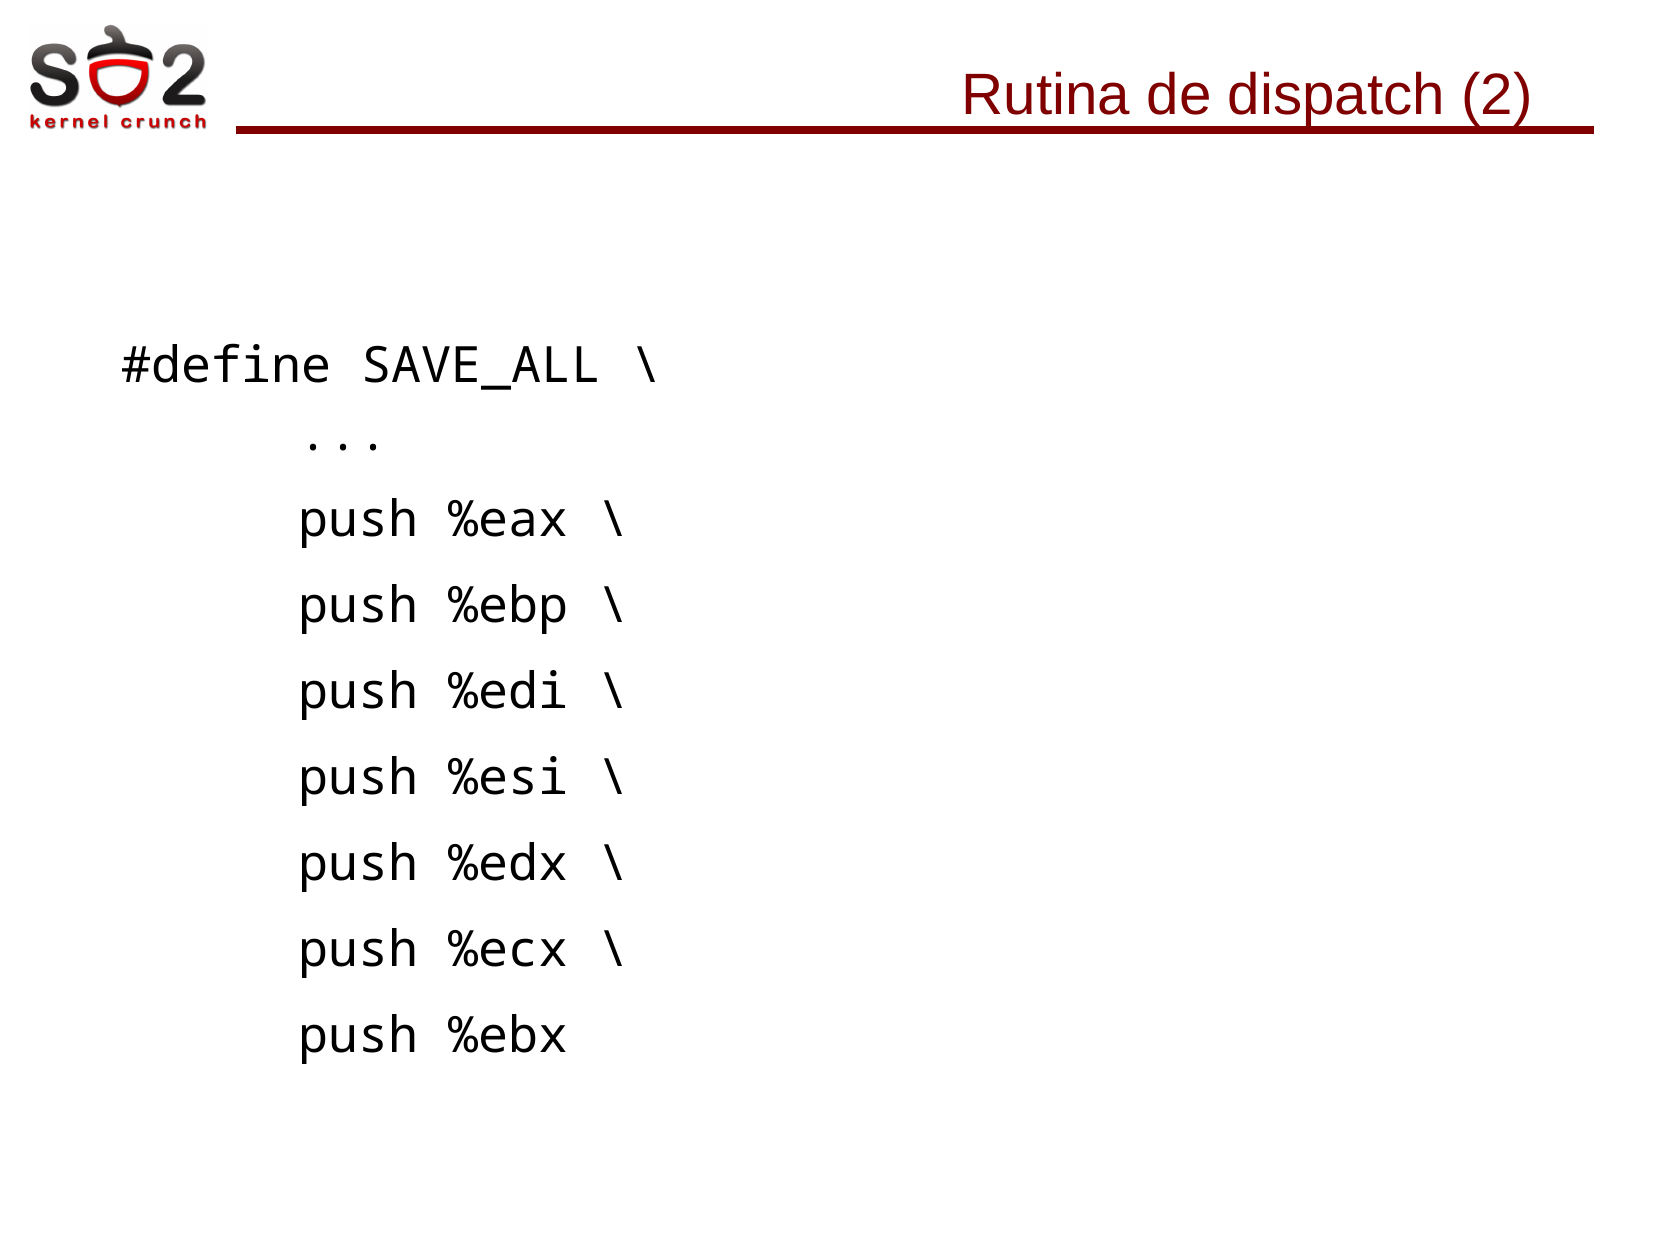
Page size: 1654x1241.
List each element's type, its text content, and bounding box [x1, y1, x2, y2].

title Rutina de dispatch (2) [121, 11, 1534, 178]
list #define SAVE_ALL \ ... push %eax \ push %ebp \ push %edi \ push %esi \ push %edx \ push %ecx \ push %ebx [121, 344, 1534, 1160]
picture [29, 23, 121, 130]
